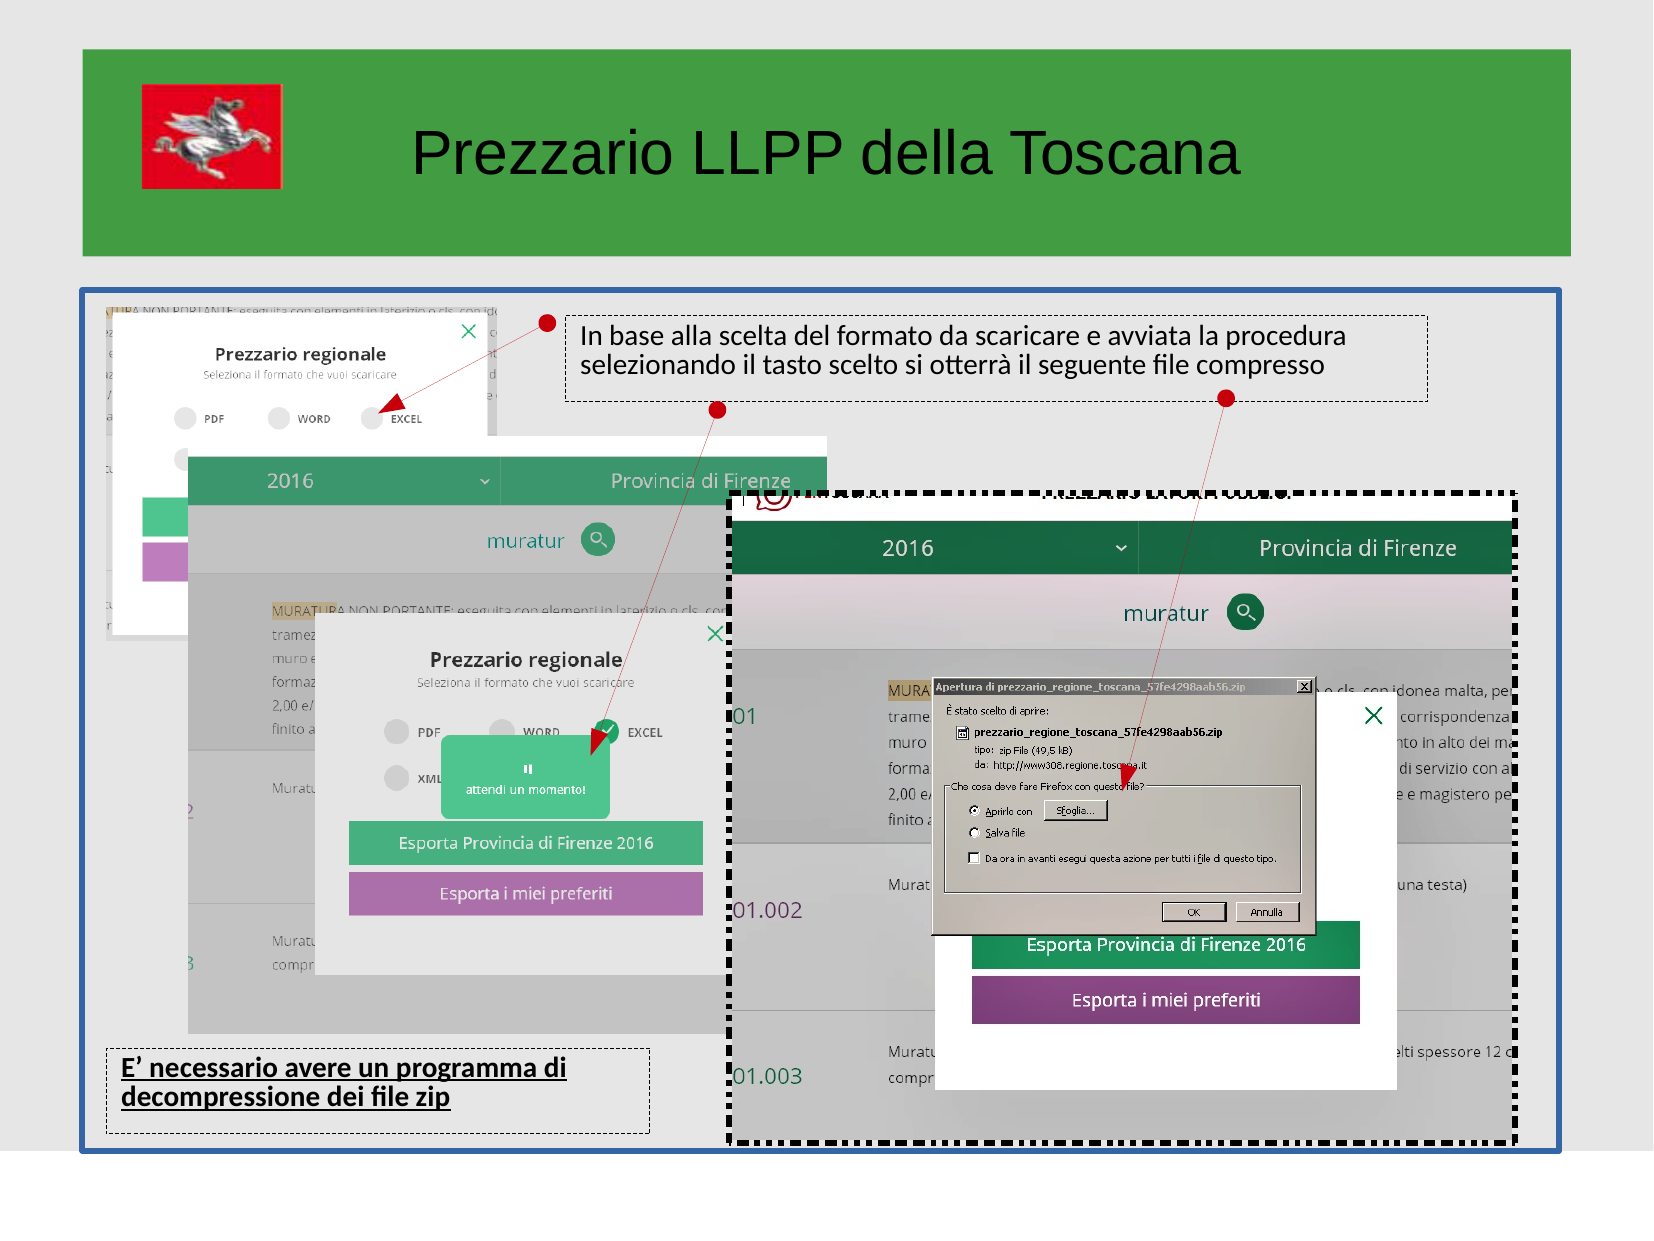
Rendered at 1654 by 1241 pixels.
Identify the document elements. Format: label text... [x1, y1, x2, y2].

text_box E’ necessario avere un programma di decompressione dei file zip [106, 1048, 650, 1134]
picture [106, 307, 1512, 1140]
picture [141, 84, 283, 189]
text_box In base alla scelta del formato da scaricare e avviata la procedura selezionando il tasto scelto si otterrà il seguente file compresso [565, 315, 1428, 402]
title Prezzario LLPP della Toscana [82, 49, 1571, 257]
subtitle [82, 290, 1560, 1151]
